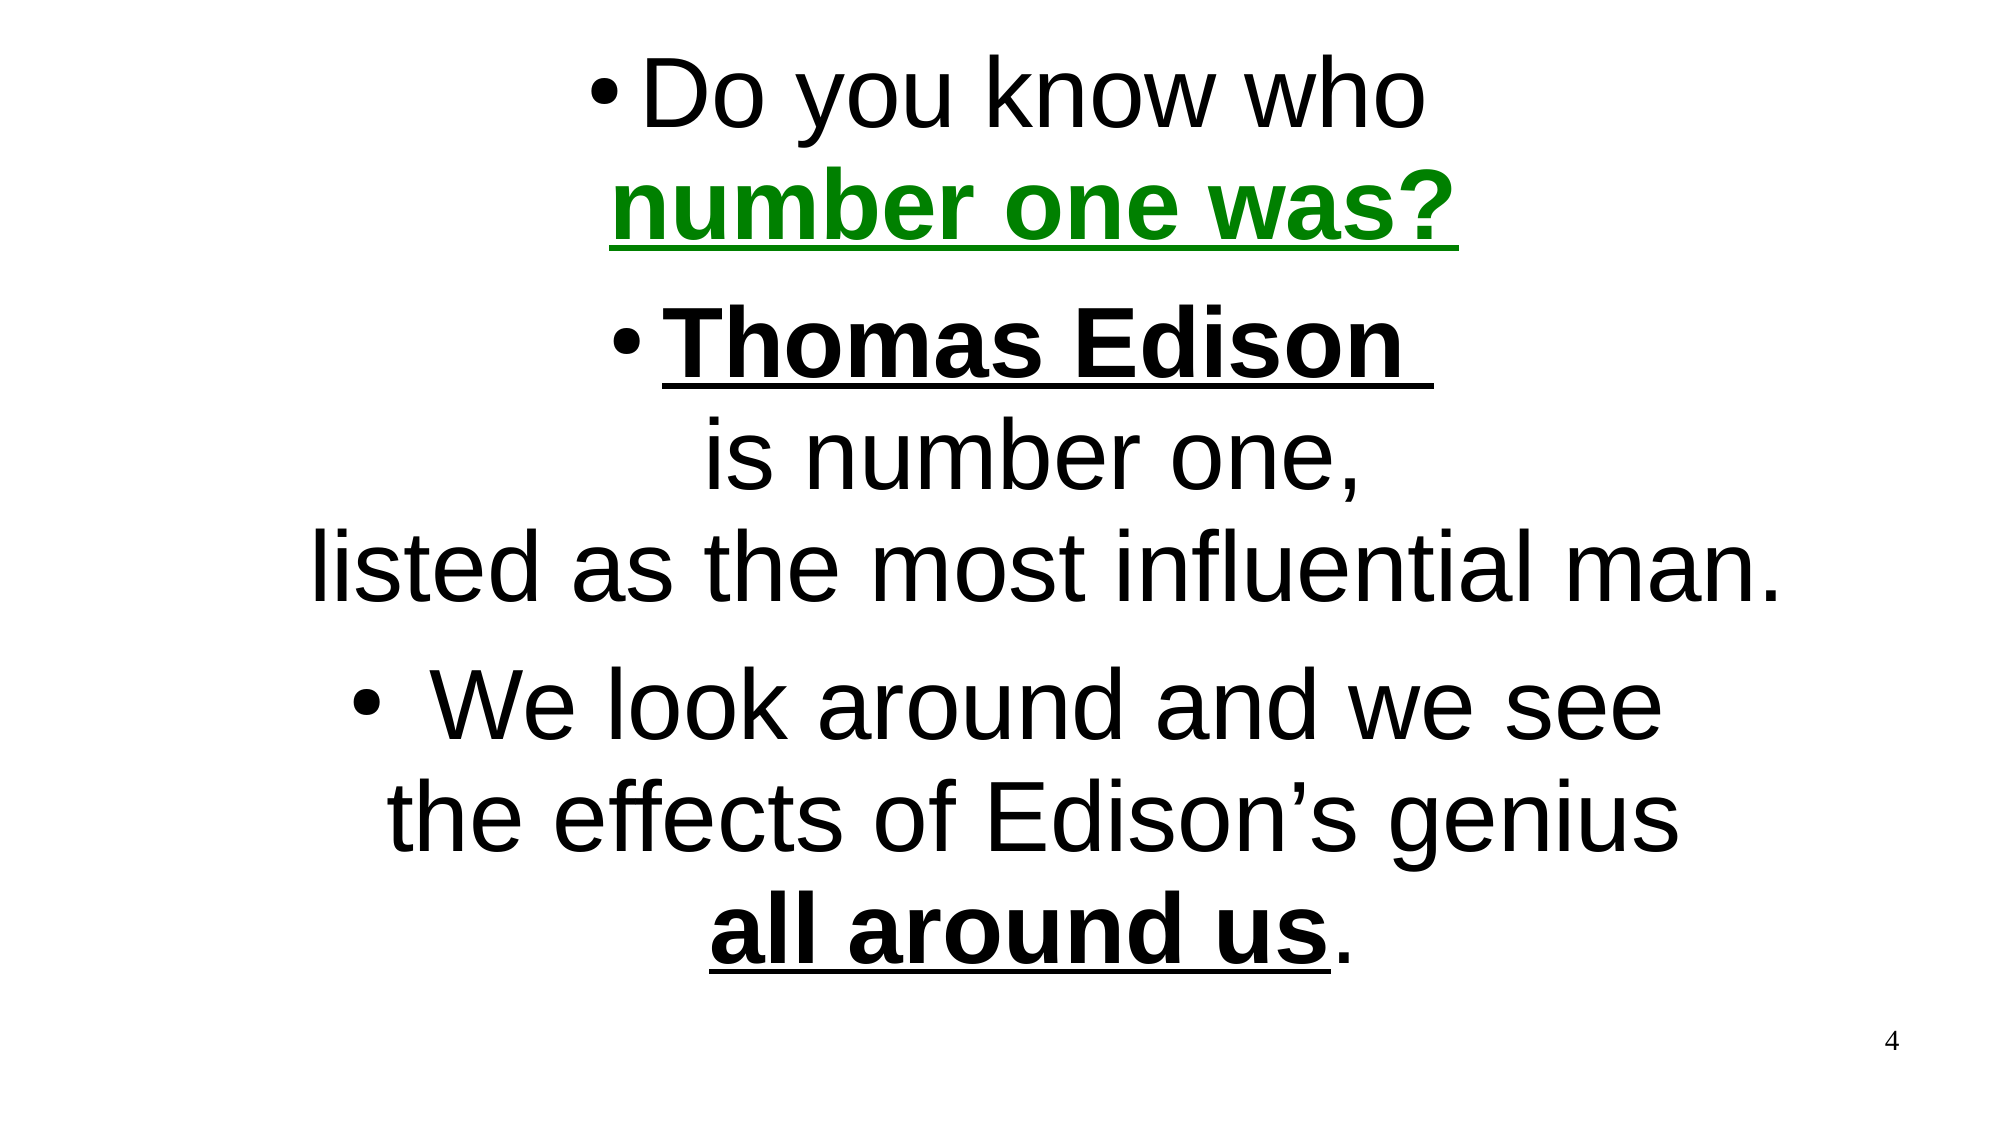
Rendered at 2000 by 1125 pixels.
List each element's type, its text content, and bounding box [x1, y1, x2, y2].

list Do you know who number one was? Thomas Edison is number one, listed as the most influential man. We look around and we see the effects of Edison’s genius all around us. [37, 37, 1988, 1088]
